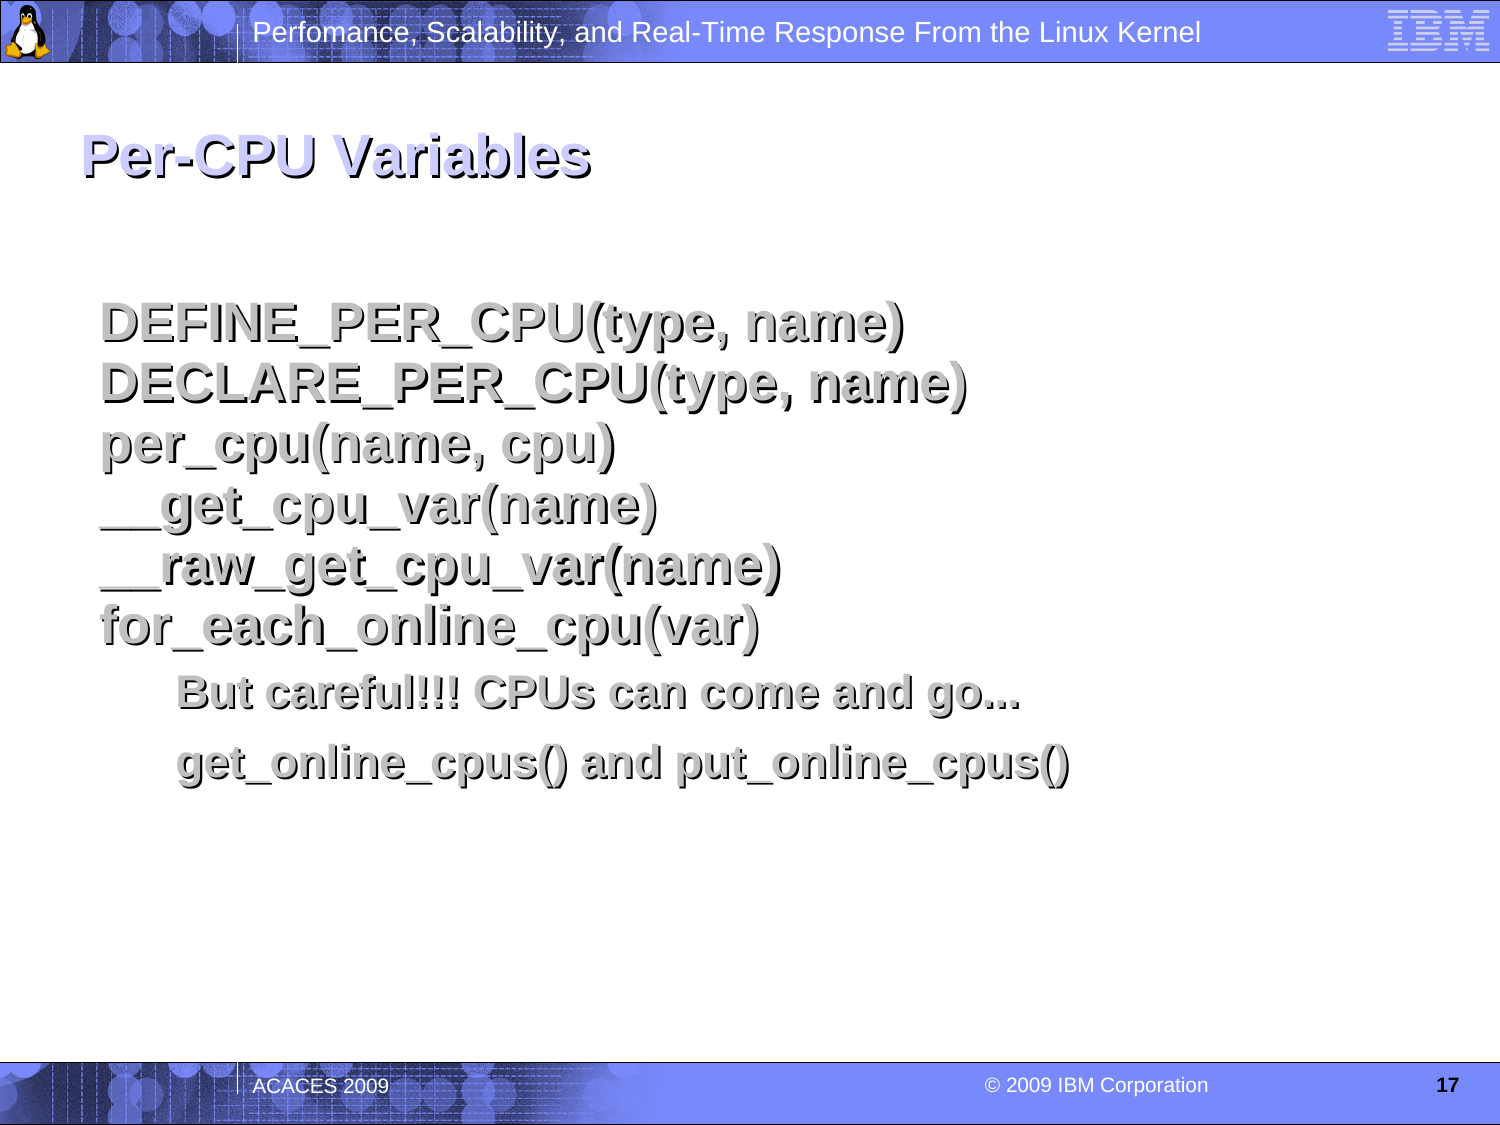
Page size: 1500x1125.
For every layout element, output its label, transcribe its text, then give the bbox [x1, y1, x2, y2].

picture [0, 1063, 1500, 1124]
title Per-CPU Variables [79, 116, 1433, 199]
picture [1, 1, 1500, 62]
list DEFINE_PER_CPU(type, name) DECLARE_PER_CPU(type, name) per_cpu(name, cpu) __get_cpu_var(name) __raw_get_cpu_var(name) for_each_online_cpu(var) But careful!!! CPUs can come and go... get_online_cpus() and put_online_cpus() [99, 291, 1389, 1022]
